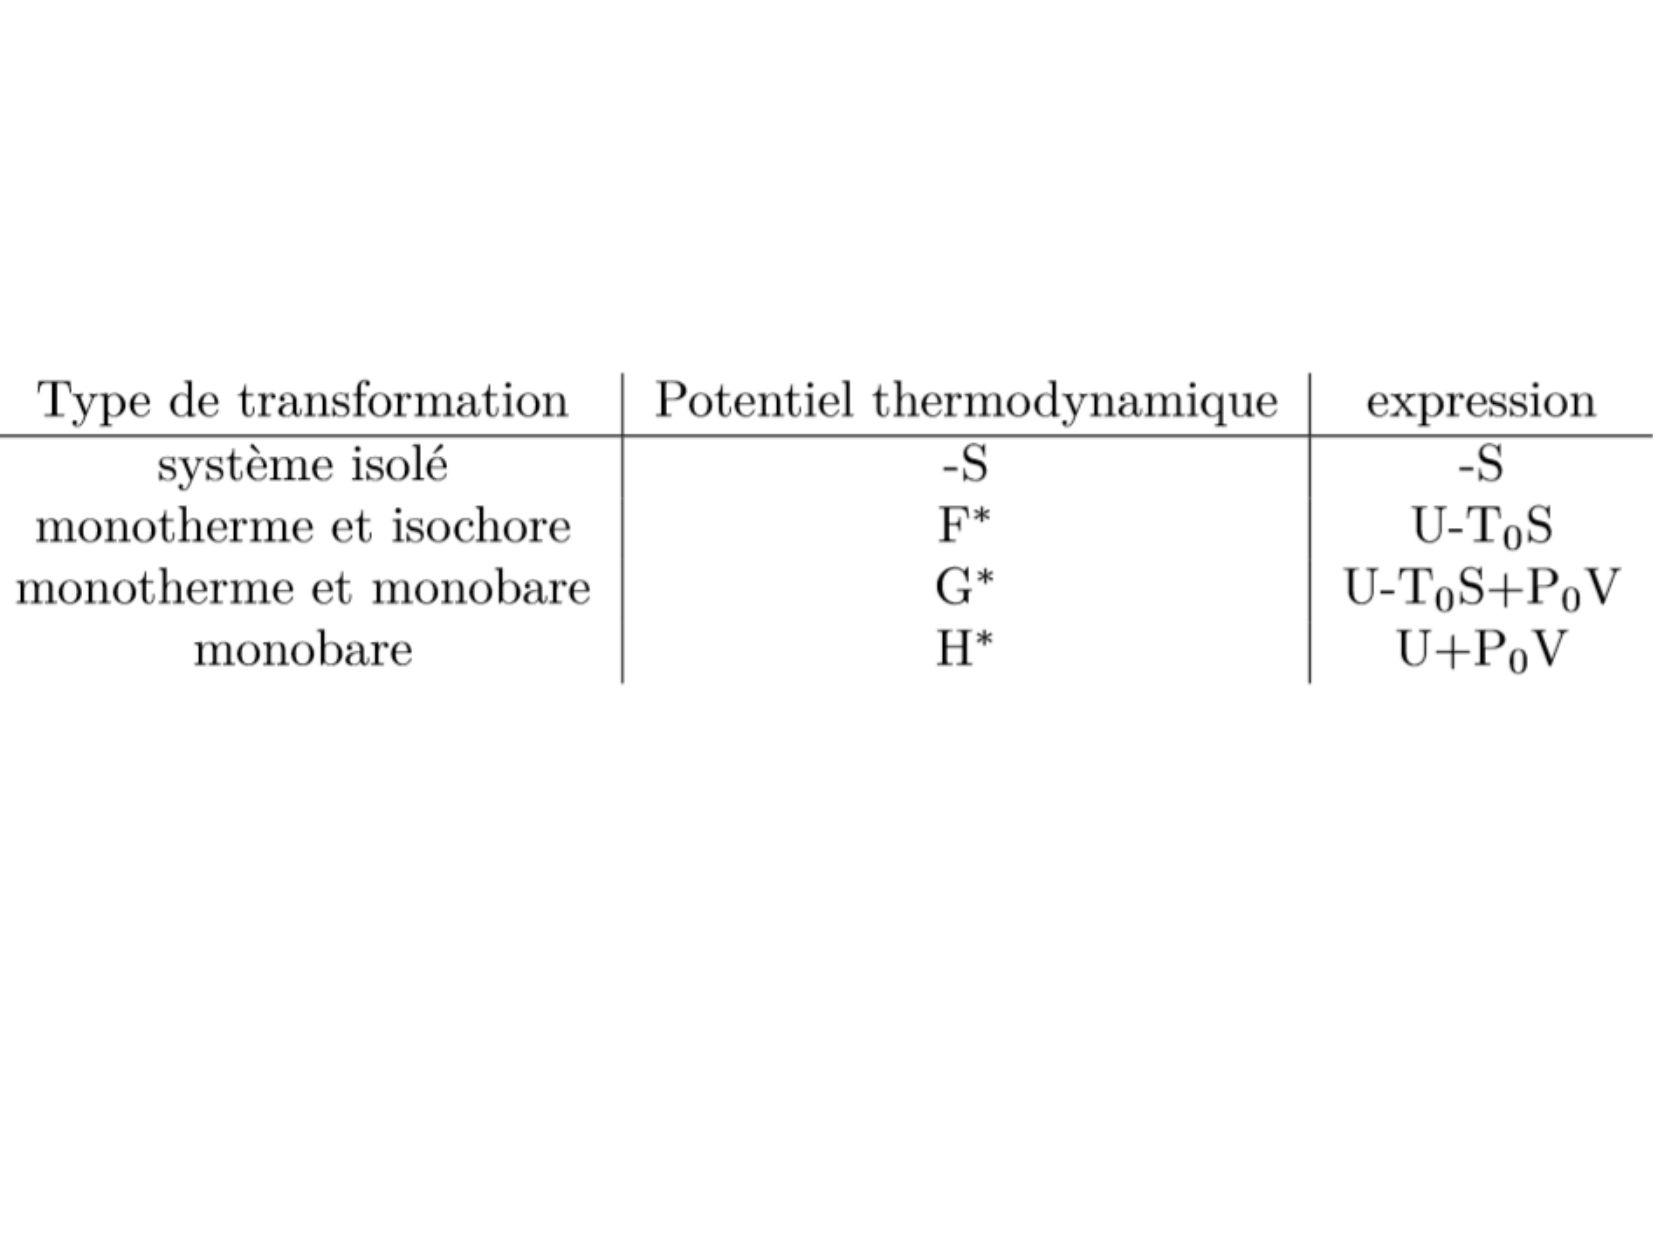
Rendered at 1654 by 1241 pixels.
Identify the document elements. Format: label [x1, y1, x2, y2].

picture [0, 354, 1654, 709]
